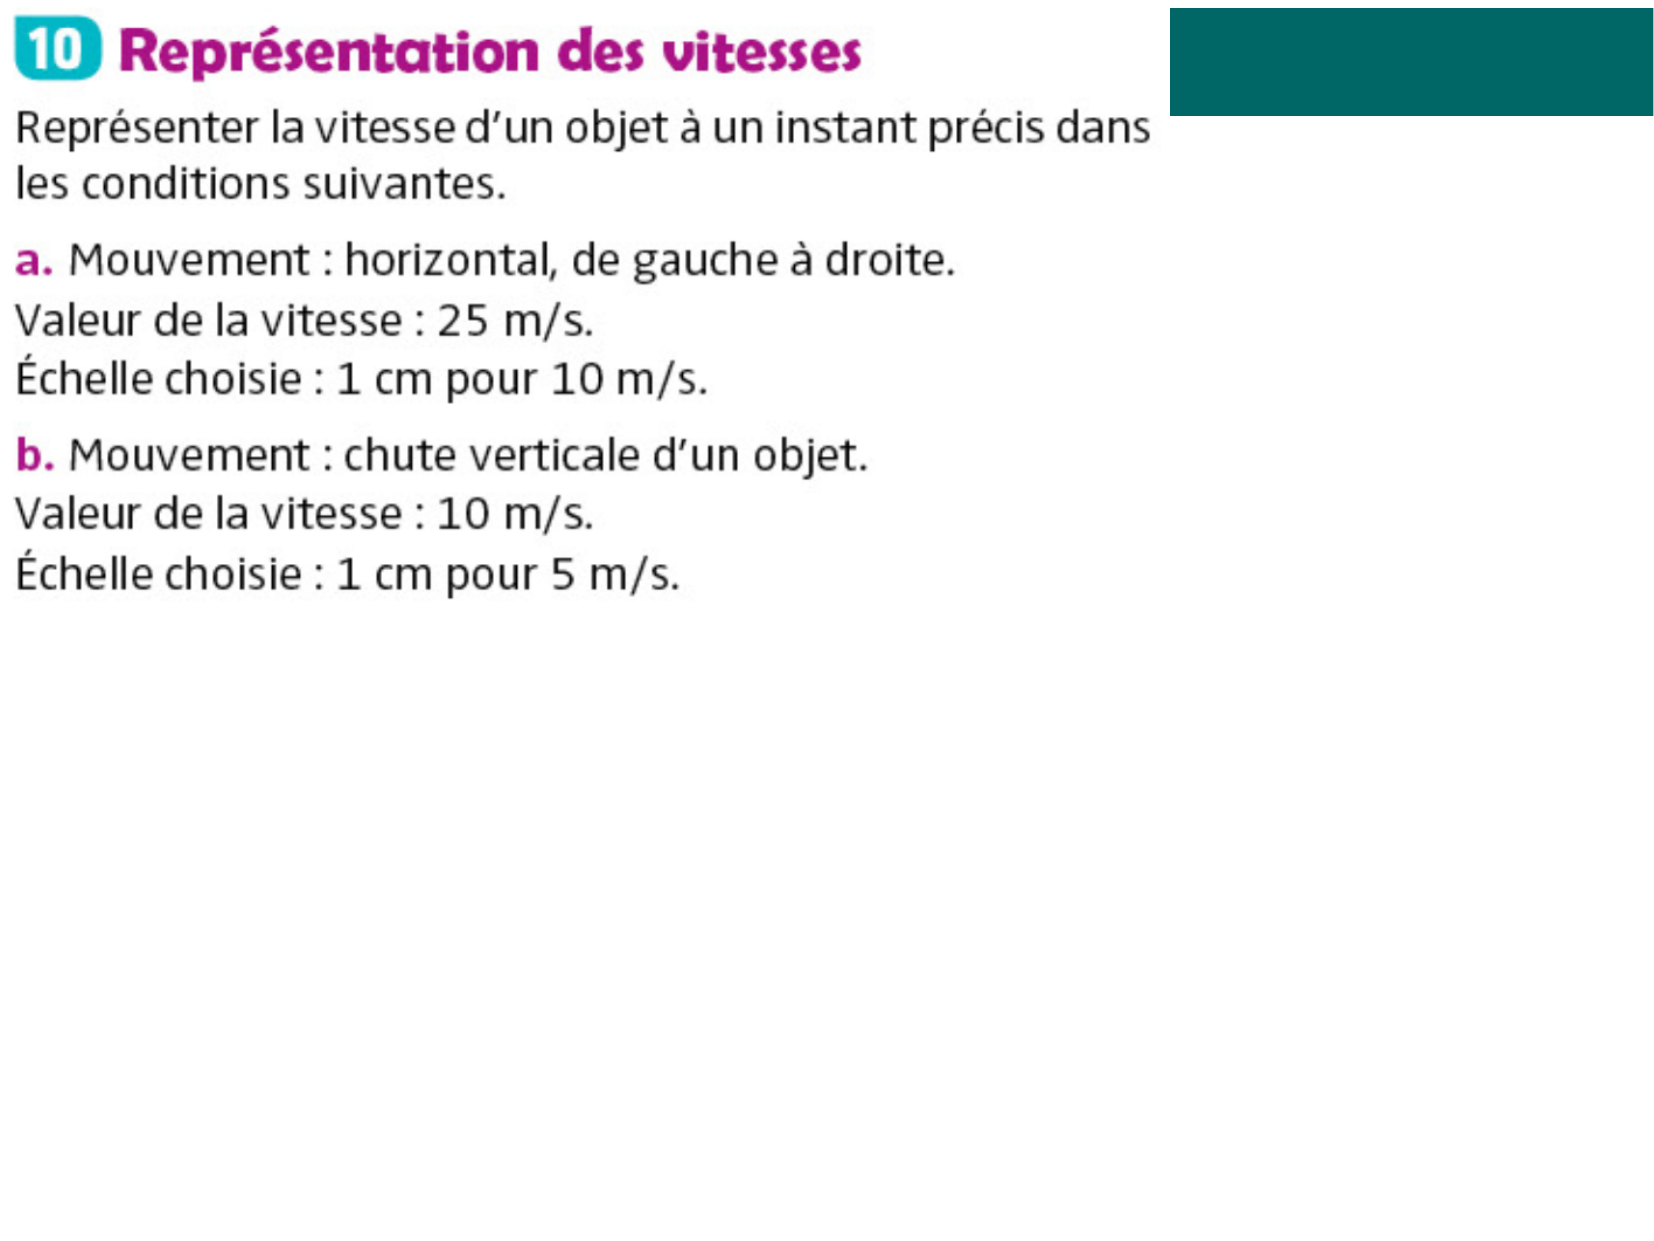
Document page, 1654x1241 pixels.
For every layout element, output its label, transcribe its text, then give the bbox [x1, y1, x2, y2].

picture [0, 0, 1170, 618]
title Correction ex no10 [1170, 8, 1654, 116]
